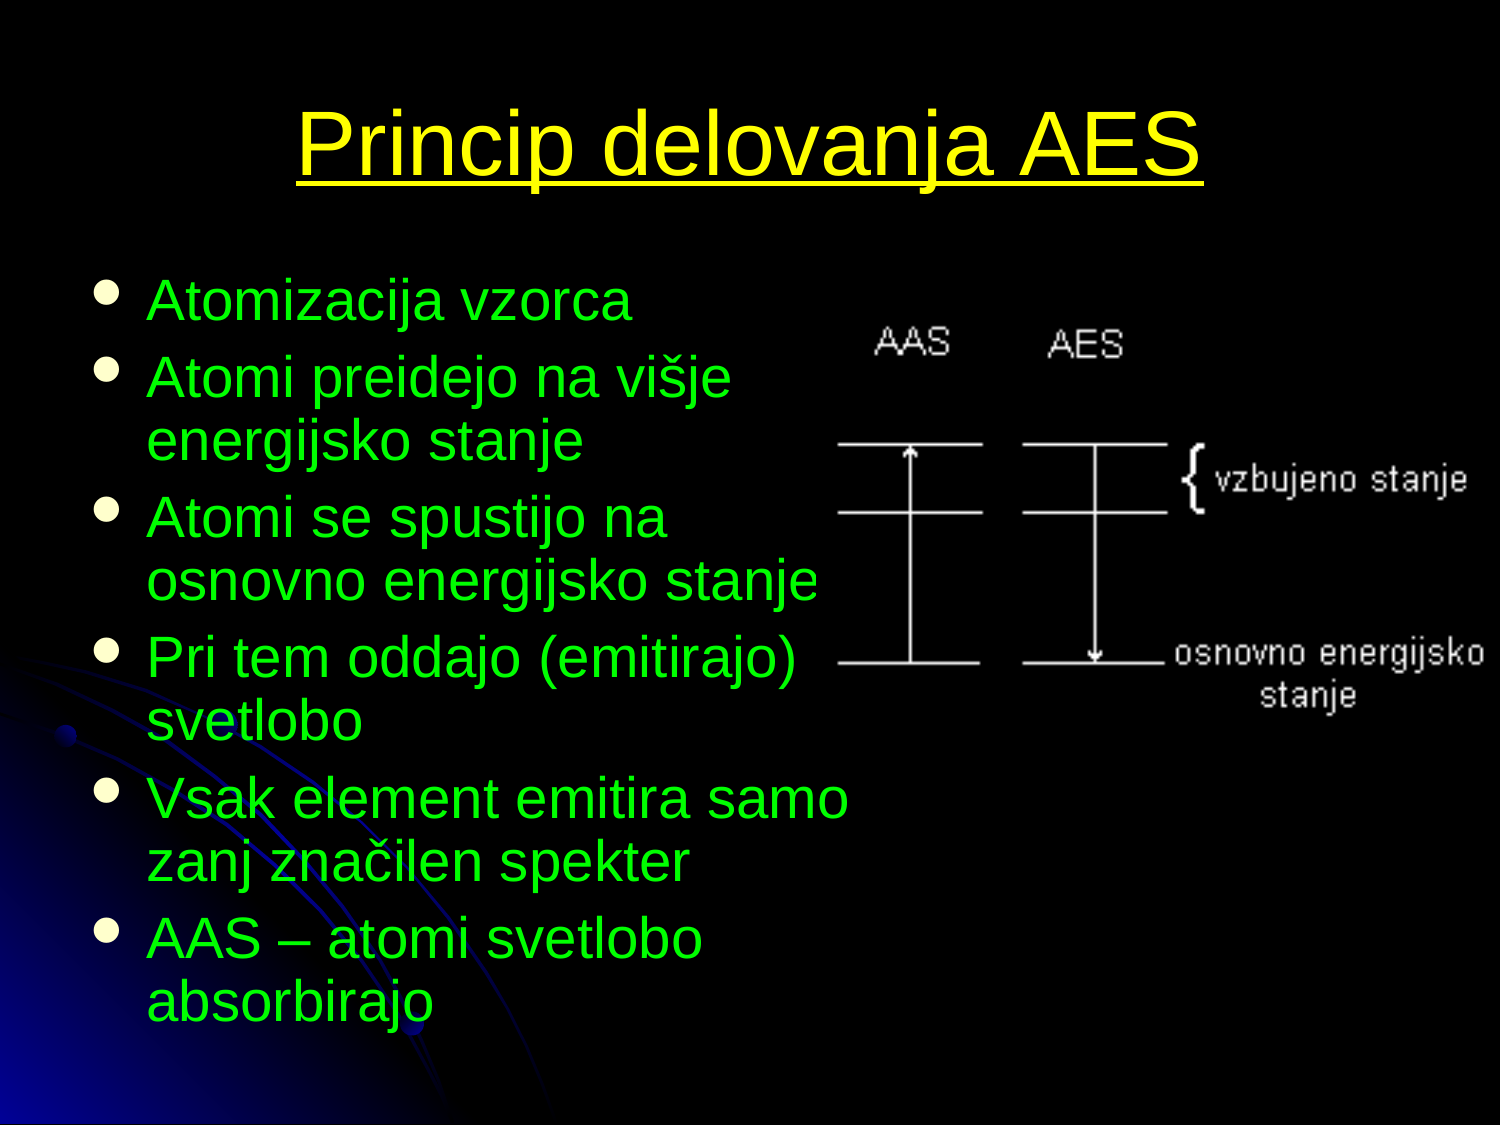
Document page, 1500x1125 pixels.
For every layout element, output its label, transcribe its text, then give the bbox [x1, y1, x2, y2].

list Atomizacija vzorca Atomi preidejo na višje energijsko stanje Atomi se spustijo na osnovno energijsko stanje Pri tem oddajo (emitirajo) svetlobo Vsak element emitira samo zanj značilen spekter AAS – atomi svetlobo absorbirajo [74, 262, 892, 1059]
text_box [816, 302, 1500, 746]
title Princip delovanja AES [75, 45, 1426, 233]
